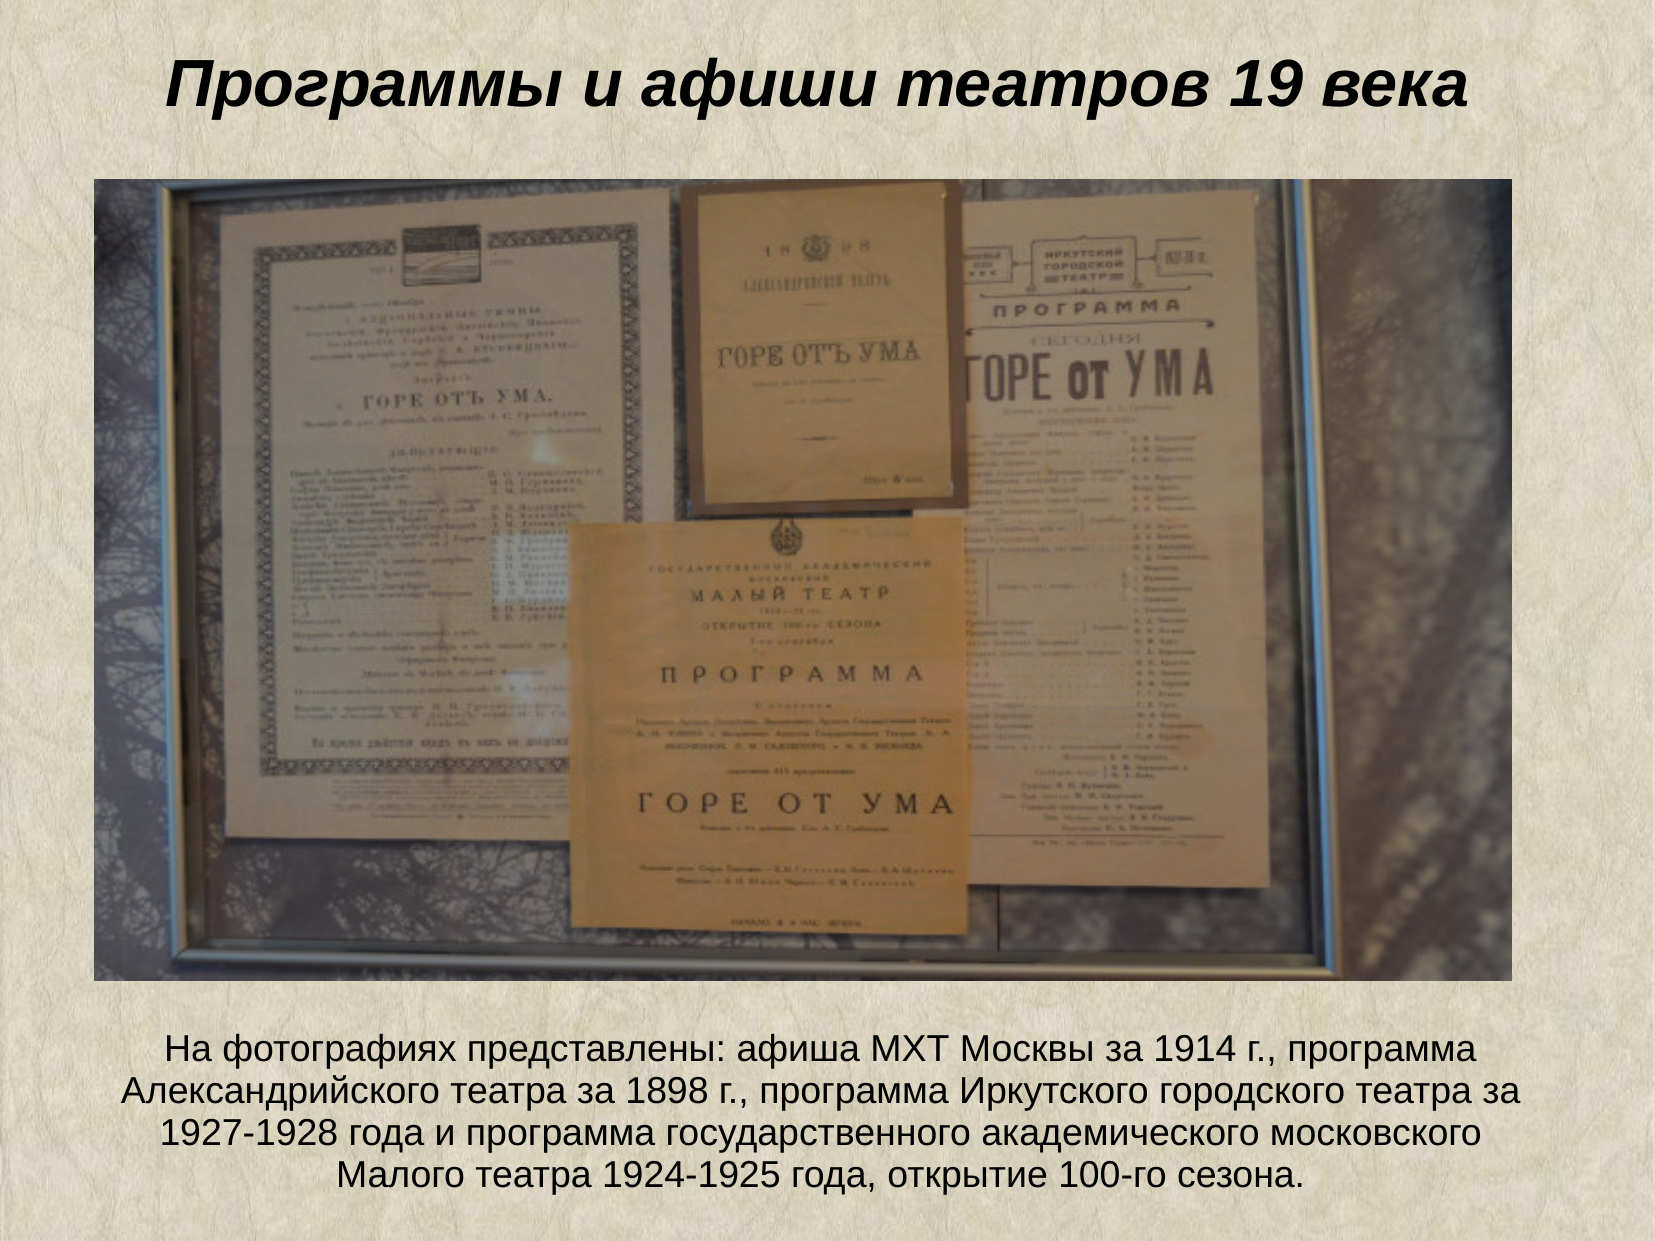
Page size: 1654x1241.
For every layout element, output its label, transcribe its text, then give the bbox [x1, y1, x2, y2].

picture [0, 0, 1654, 1241]
list На фотографиях представлены: афиша МХТ Москвы за 1914 г., программа Александрийского театра за 1898 г., программа Иркутского городского театра за 1927-1928 года и программа государственного академического московского Малого театра 1924-1925 года, открытие 100-го сезона. [94, 1027, 1548, 1196]
title Программы и афиши театров 19 века [82, 25, 1571, 142]
